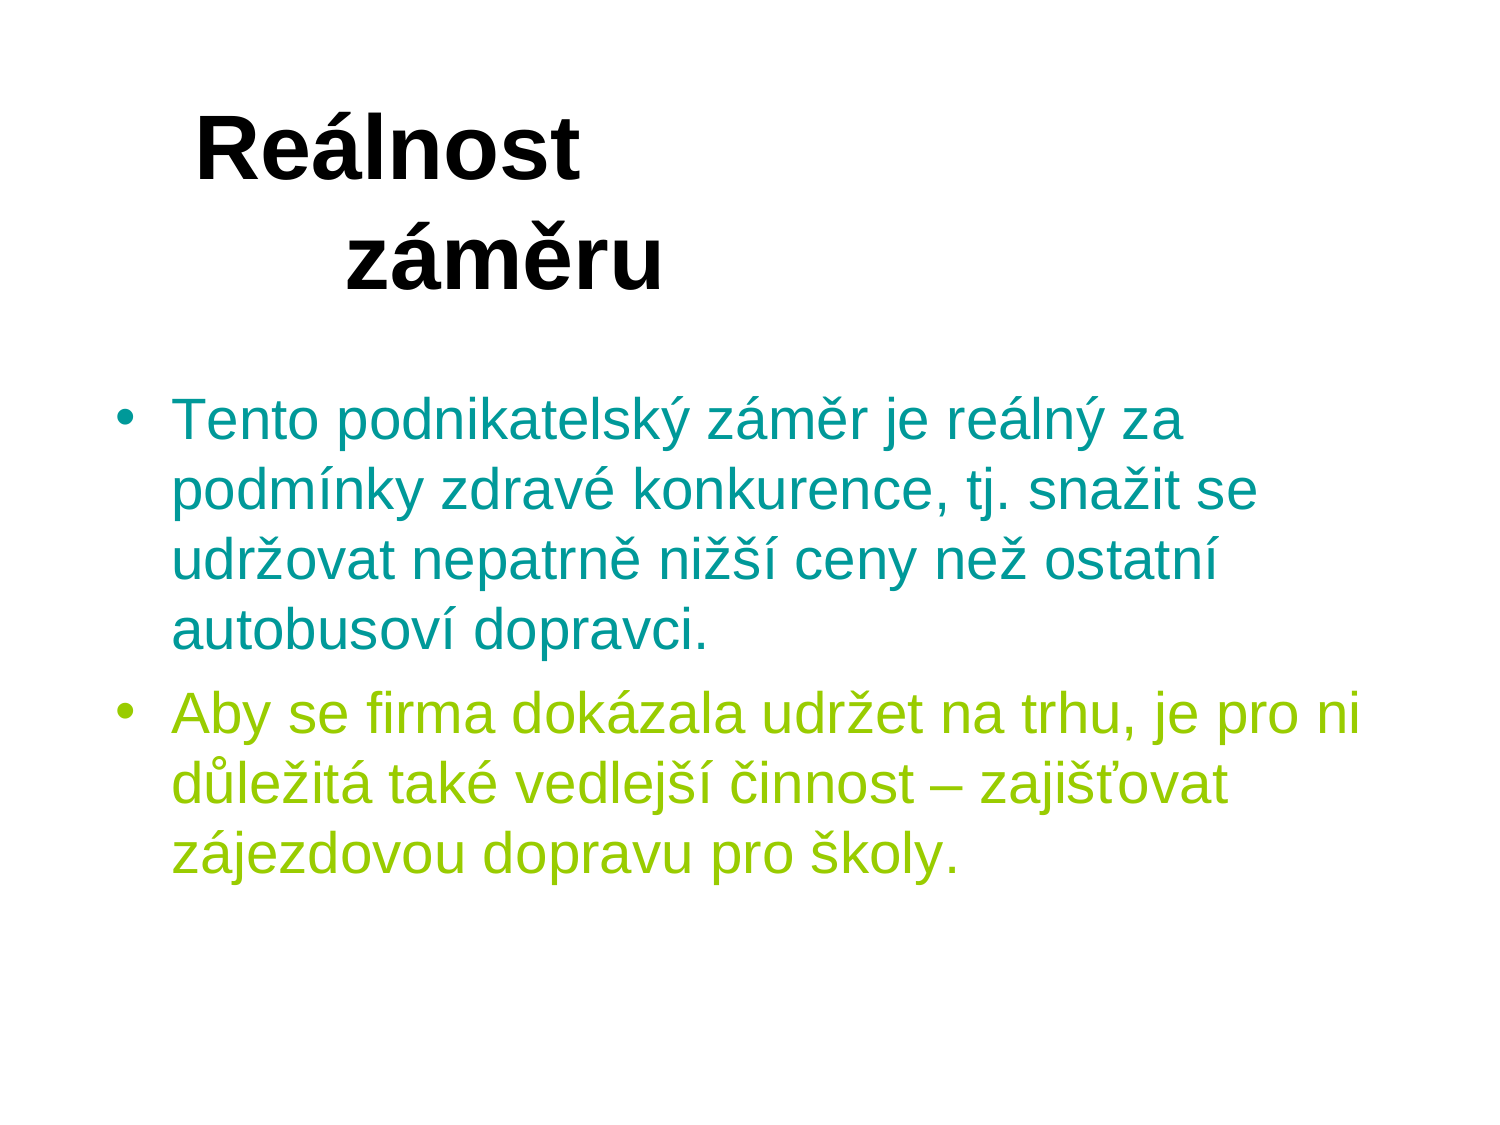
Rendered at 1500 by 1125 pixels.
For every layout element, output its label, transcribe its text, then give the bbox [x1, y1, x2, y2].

list Tento podnikatelský záměr je reálný za podmínky zdravé konkurence, tj. snažit se udržovat nepatrně nižší ceny než ostatní autobusoví dopravci. Aby se firma dokázala udržet na trhu, je pro ni důležitá také vedlejší činnost – zajišťovat zájezdovou dopravu pro školy. [100, 373, 1447, 965]
title Reálnost záměru [29, 66, 1128, 329]
